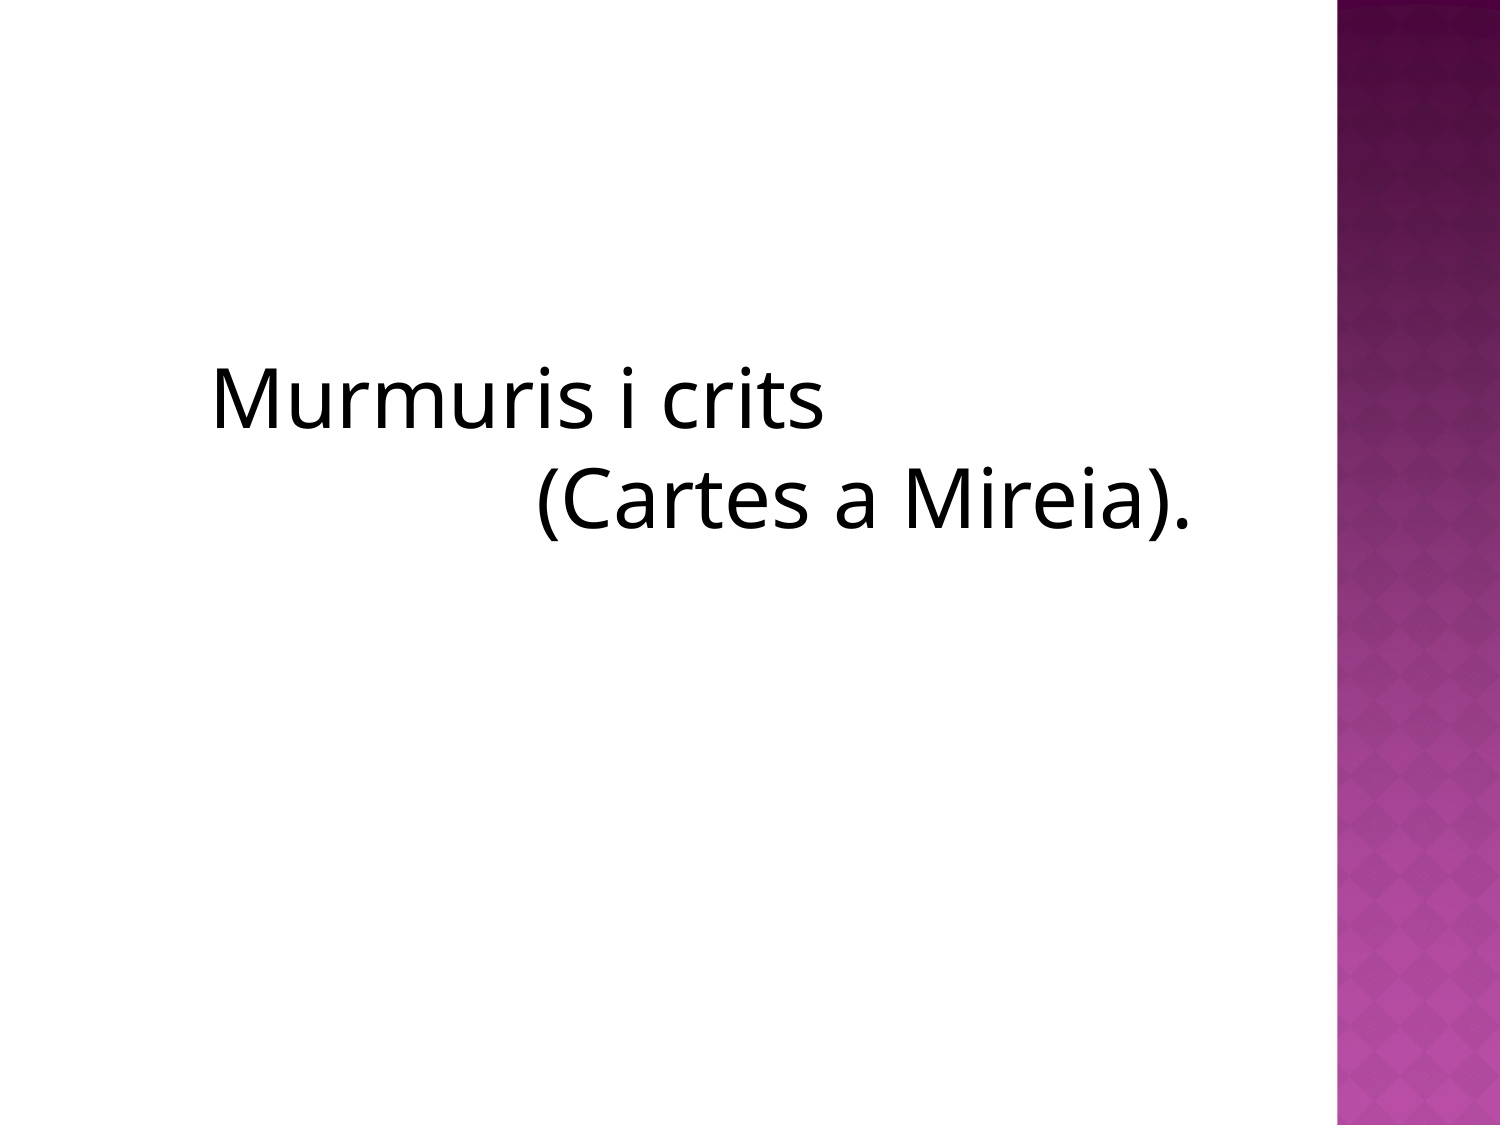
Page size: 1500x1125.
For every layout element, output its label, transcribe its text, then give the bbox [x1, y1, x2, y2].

text_box Murmuris i crits (Cartes a Mireia). [194, 338, 1270, 556]
title El llibre: [0, 30, 1350, 205]
